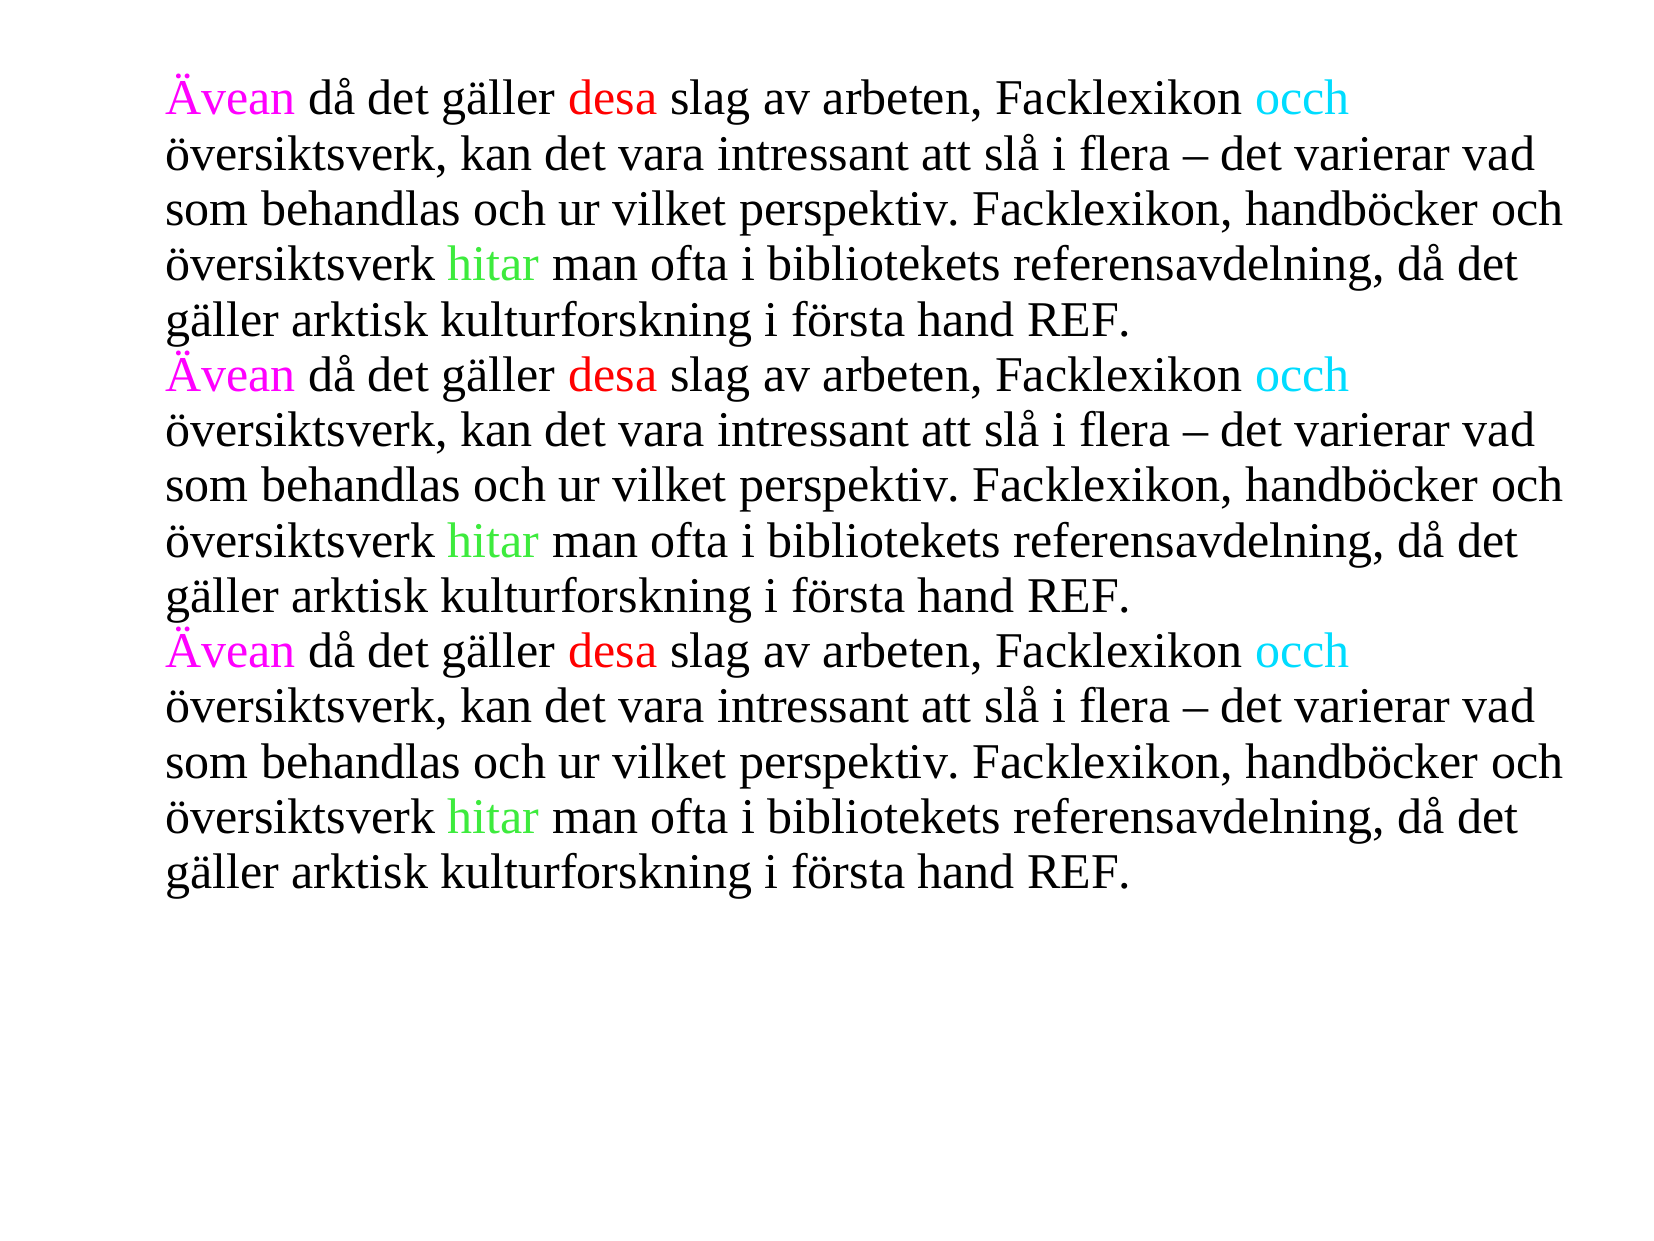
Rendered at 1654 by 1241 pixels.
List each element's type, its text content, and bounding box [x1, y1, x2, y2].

text_box Ävean då det gäller desa slag av arbeten, Facklexikon occh översiktsverk, kan det vara intressant att slå i flera – det varierar vad som behandlas och ur vilket perspektiv. Facklexikon, handböcker och översiktsverk hitar man ofta i bibliotekets referensavdelning, då det gäller arktisk kulturforskning i första hand REF. Ävean då det gäller desa slag av arbeten, Facklexikon occh översiktsverk, kan det vara intressant att slå i flera – det varierar vad som behandlas och ur vilket perspektiv. Facklexikon, handböcker och översiktsverk hitar man ofta i bibliotekets referensavdelning, då det gäller arktisk kulturforskning i första hand REF. Ävean då det gäller desa slag av arbeten, Facklexikon occh översiktsverk, kan det vara intressant att slå i flera – det varierar vad som behandlas och ur vilket perspektiv. Facklexikon, handböcker och översiktsverk hitar man ofta i bibliotekets referensavdelning, då det gäller arktisk kulturforskning i första hand REF. [165, 70, 1581, 1000]
